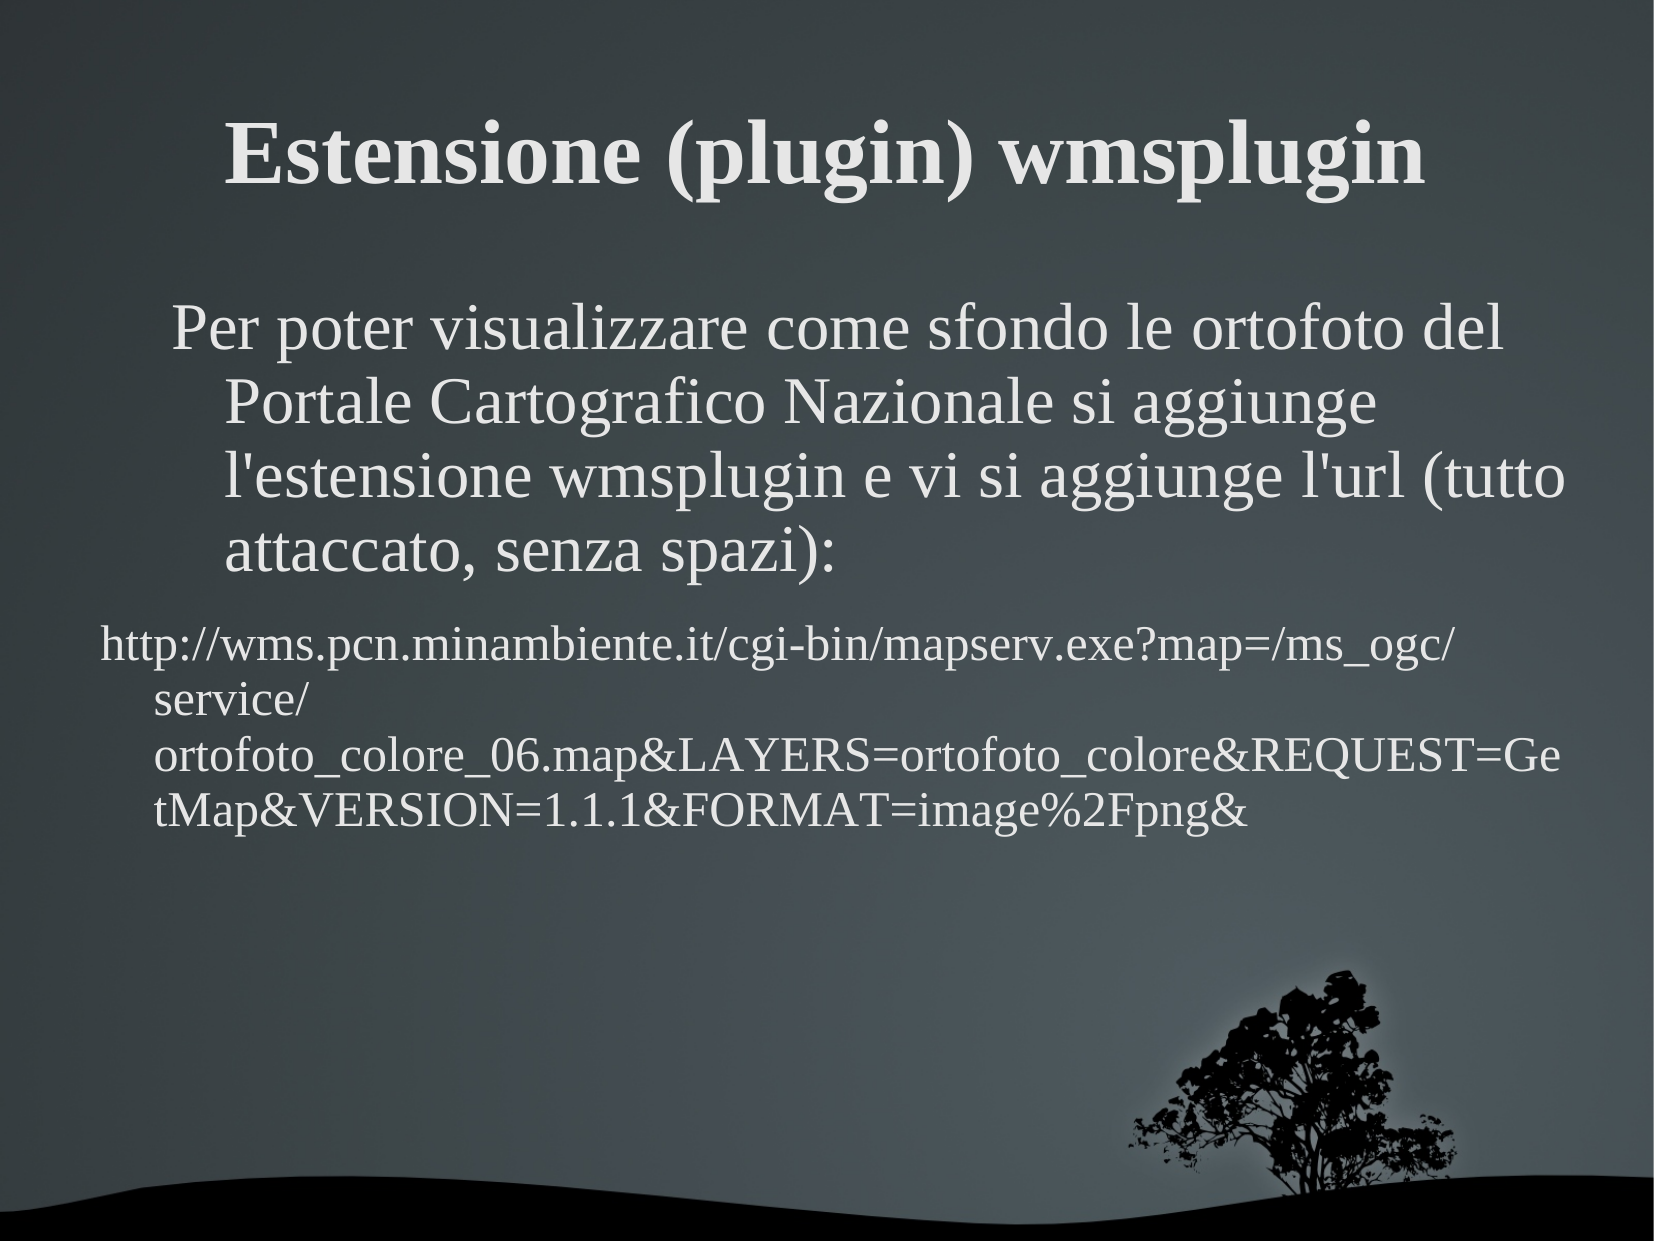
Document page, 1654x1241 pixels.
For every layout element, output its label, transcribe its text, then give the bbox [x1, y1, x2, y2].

picture [0, 0, 1654, 1241]
list Per poter visualizzare come sfondo le ortofoto del Portale Cartografico Nazionale si aggiunge l'estensione wmsplugin e vi si aggiunge l'url (tutto attaccato, senza spazi): http://wms.pcn.minambiente.it/cgi-bin/mapserv.exe?map=/ms_ogc/service/ortofoto_colore_06.map&LAYERS=ortofoto_colore&REQUEST=GetMap&VERSION=1.1.1&FORMAT=image%2Fpng& [82, 290, 1571, 1094]
title Estensione (plugin) wmsplugin [82, 56, 1571, 250]
